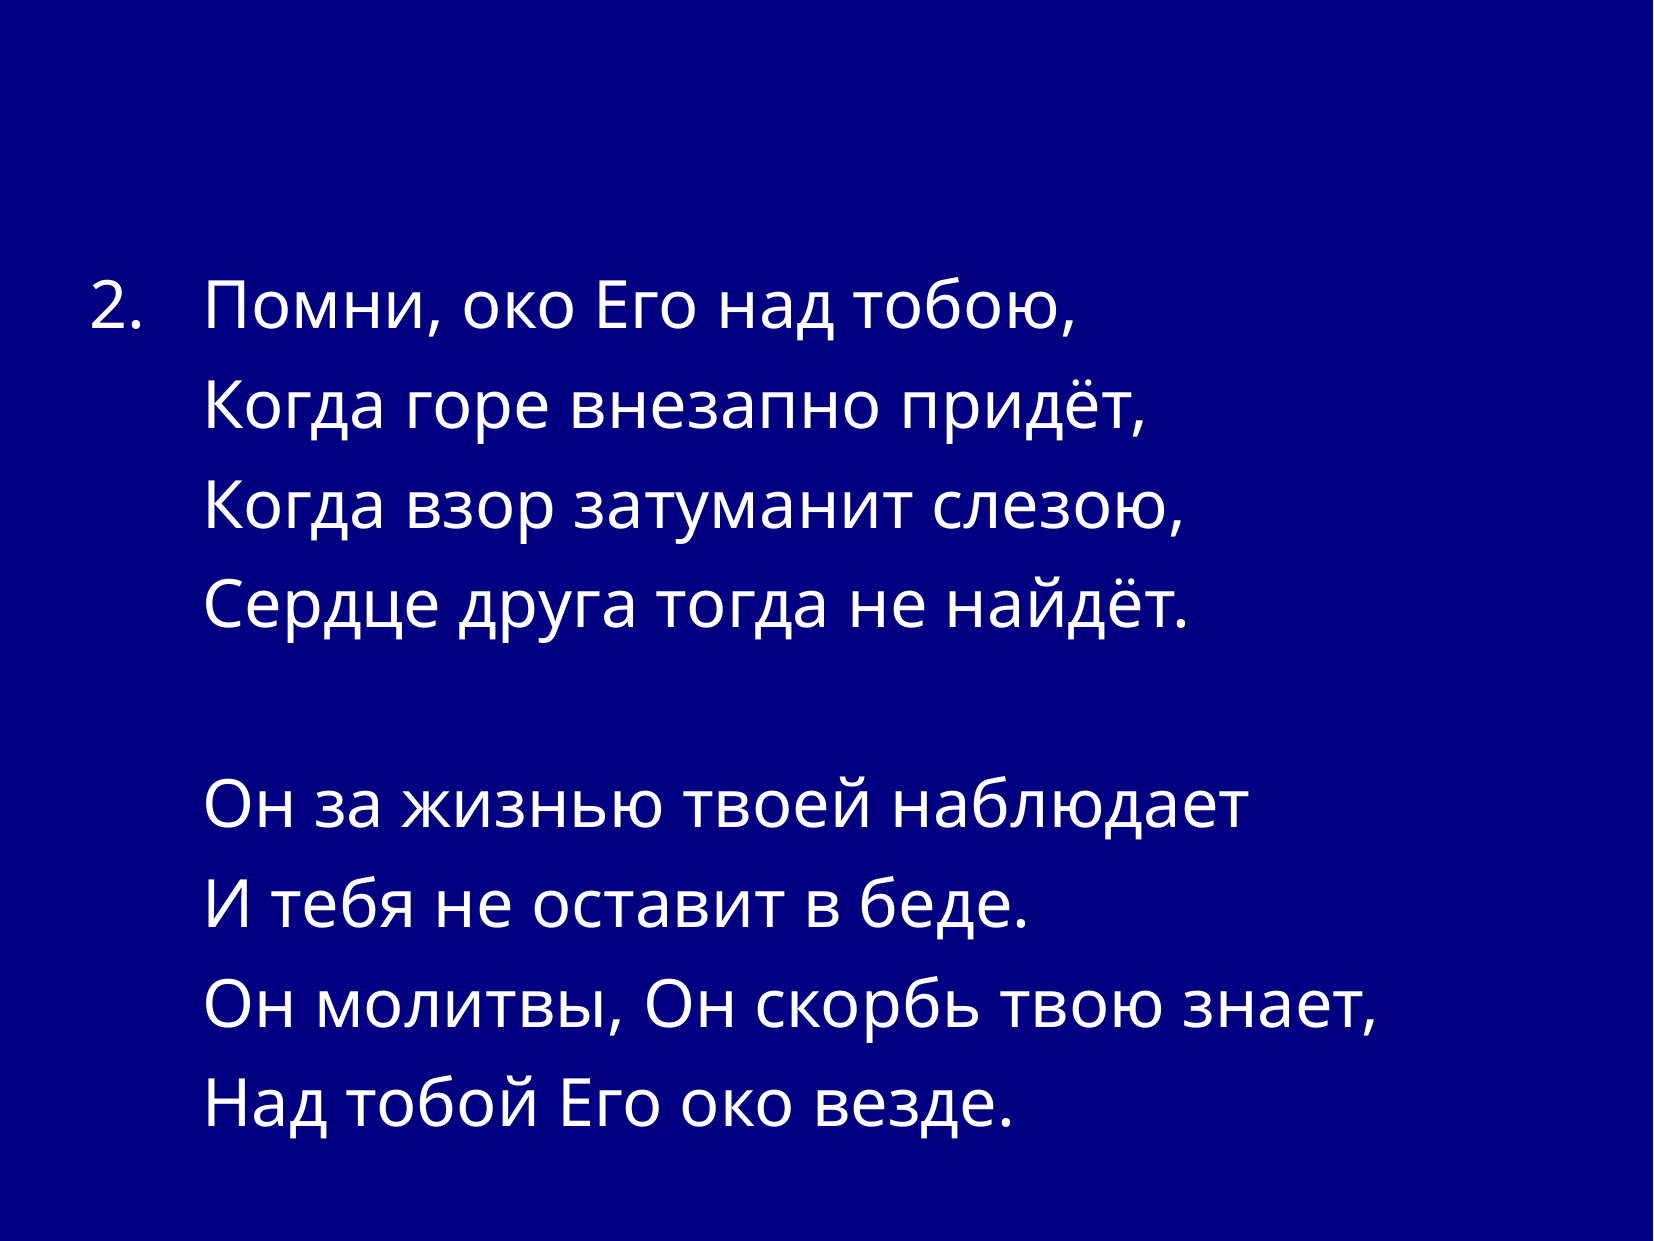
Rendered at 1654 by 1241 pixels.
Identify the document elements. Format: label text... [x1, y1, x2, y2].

text_box 2. Помни, око Его над тобою, Когда горе внезапно придёт, Когда взор затуманит слезою, Сердце друга тогда не найдёт. Он за жизнью твоей наблюдает И тебя не оставит в беде. Он молитвы, Он скорбь твою знает, Над тобой Его око везде. [75, 150, 1576, 1163]
